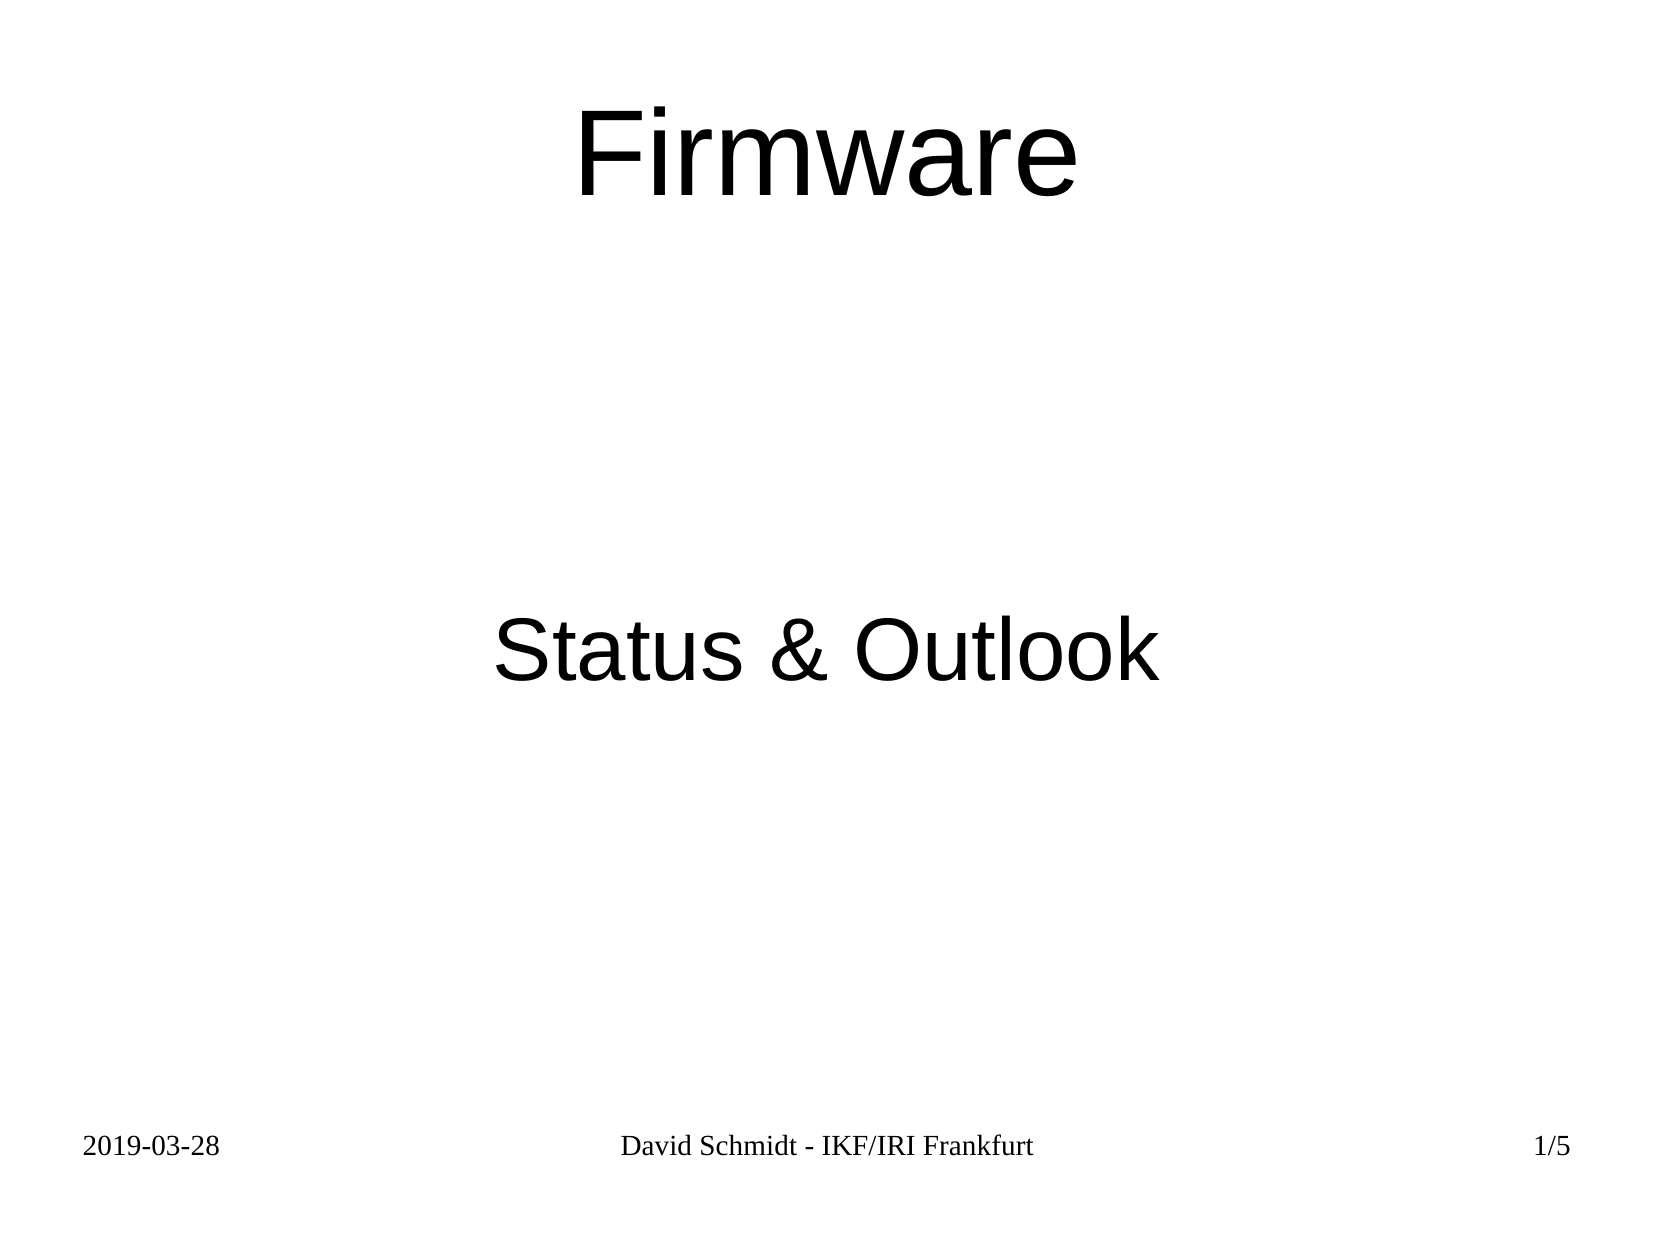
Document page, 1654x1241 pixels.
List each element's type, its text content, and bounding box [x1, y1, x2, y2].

title Firmware [82, 49, 1571, 257]
subtitle Status & Outlook [82, 290, 1571, 1010]
